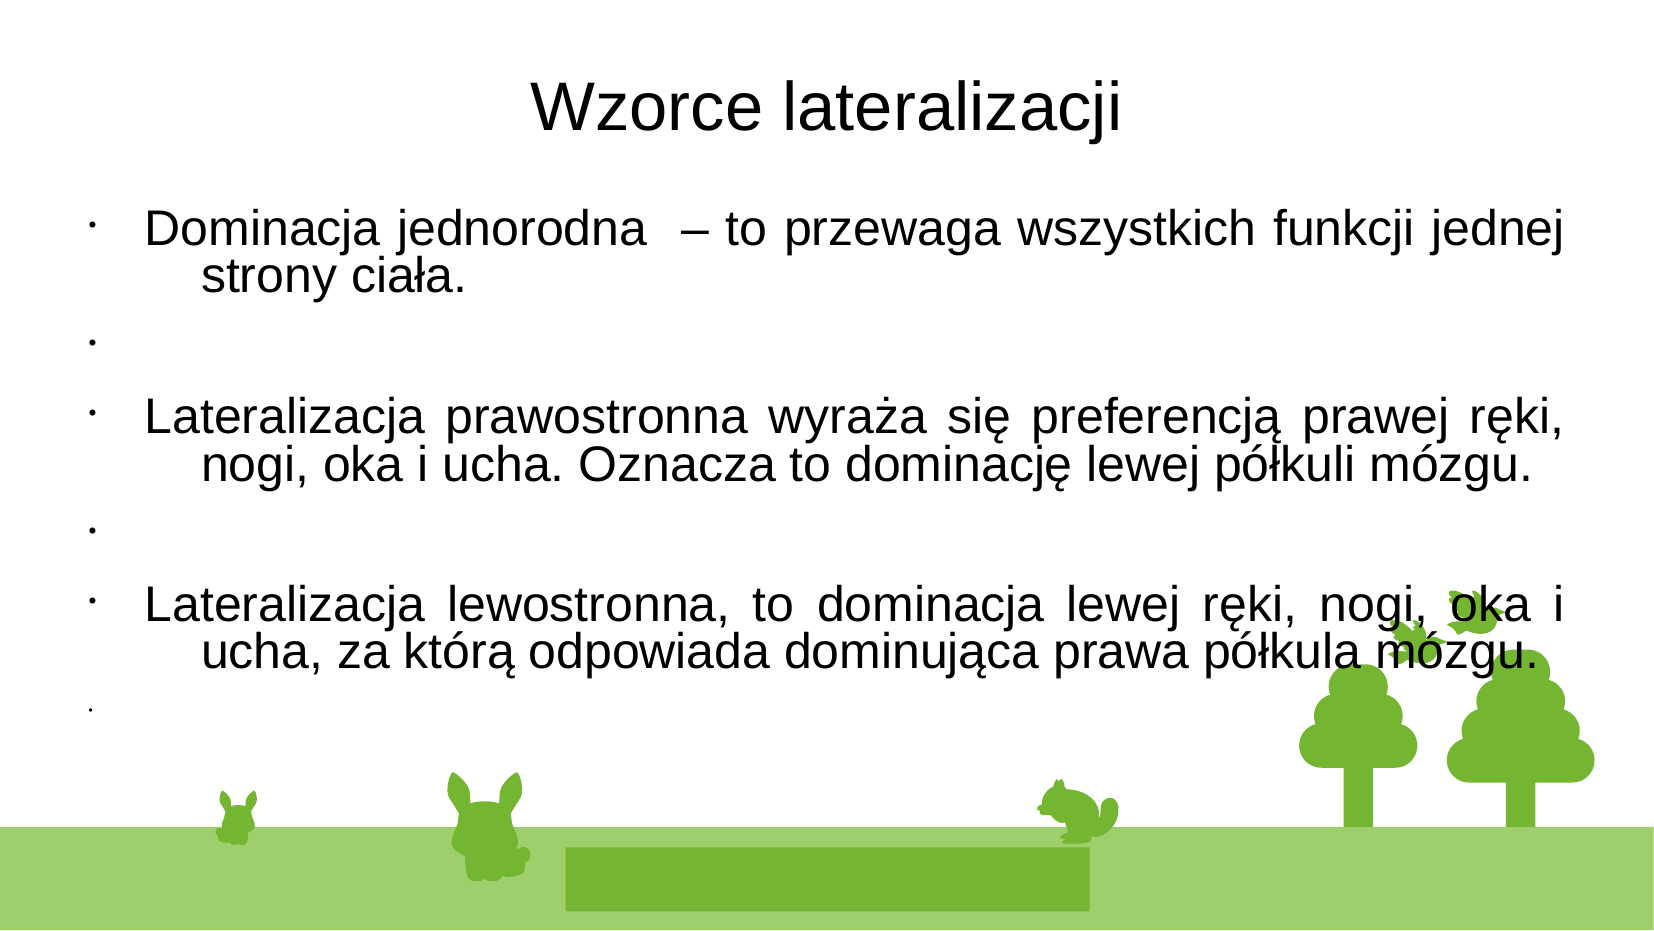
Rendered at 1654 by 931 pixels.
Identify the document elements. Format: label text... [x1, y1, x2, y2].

text_box [565, 847, 1090, 912]
list Dominacja jednorodna – to przewaga wszystkich funkcji jednej strony ciała. Lateralizacja prawostronna wyraża się preferencją prawej ręki, nogi, oka i ucha. Oznacza to dominację lewej półkuli mózgu. Lateralizacja lewostronna, to dominacja lewej ręki, nogi, oka i ucha, za którą odpowiada dominująca prawa półkula mózgu. [88, 206, 1565, 768]
title Wzorce lateralizacji [88, 29, 1565, 178]
